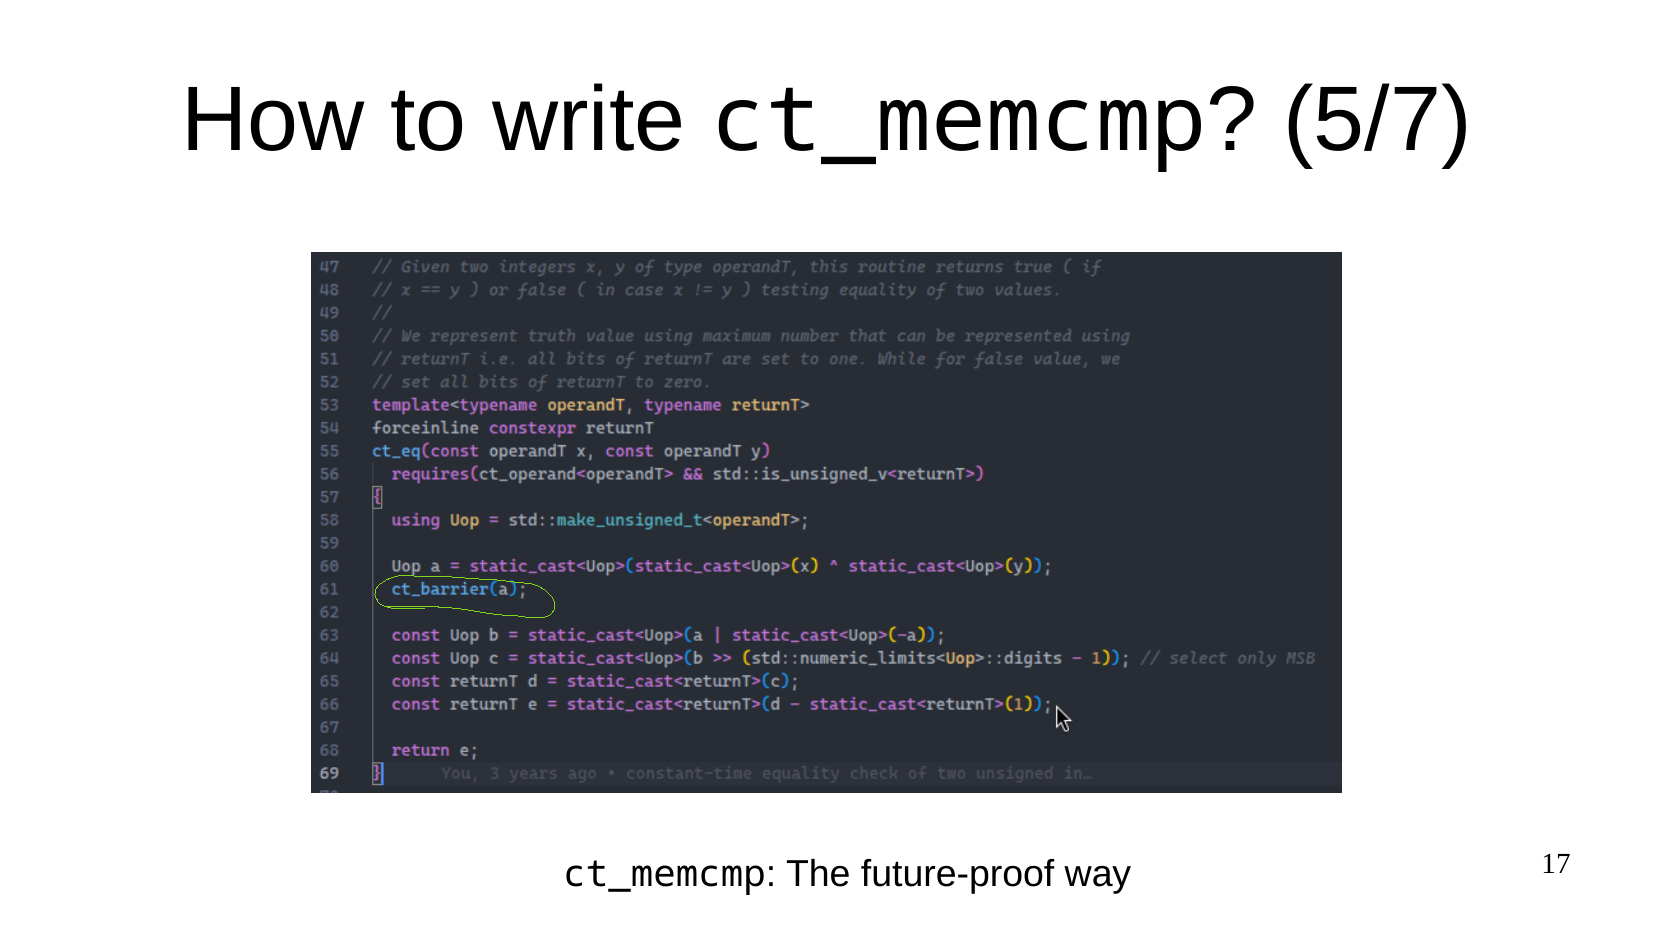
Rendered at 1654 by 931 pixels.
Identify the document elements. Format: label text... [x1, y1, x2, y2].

picture [311, 252, 1342, 793]
text_box ct_memcmp: The future-proof way [537, 838, 1158, 900]
title How to write ct_memcmp? (5/7) [82, 37, 1571, 193]
